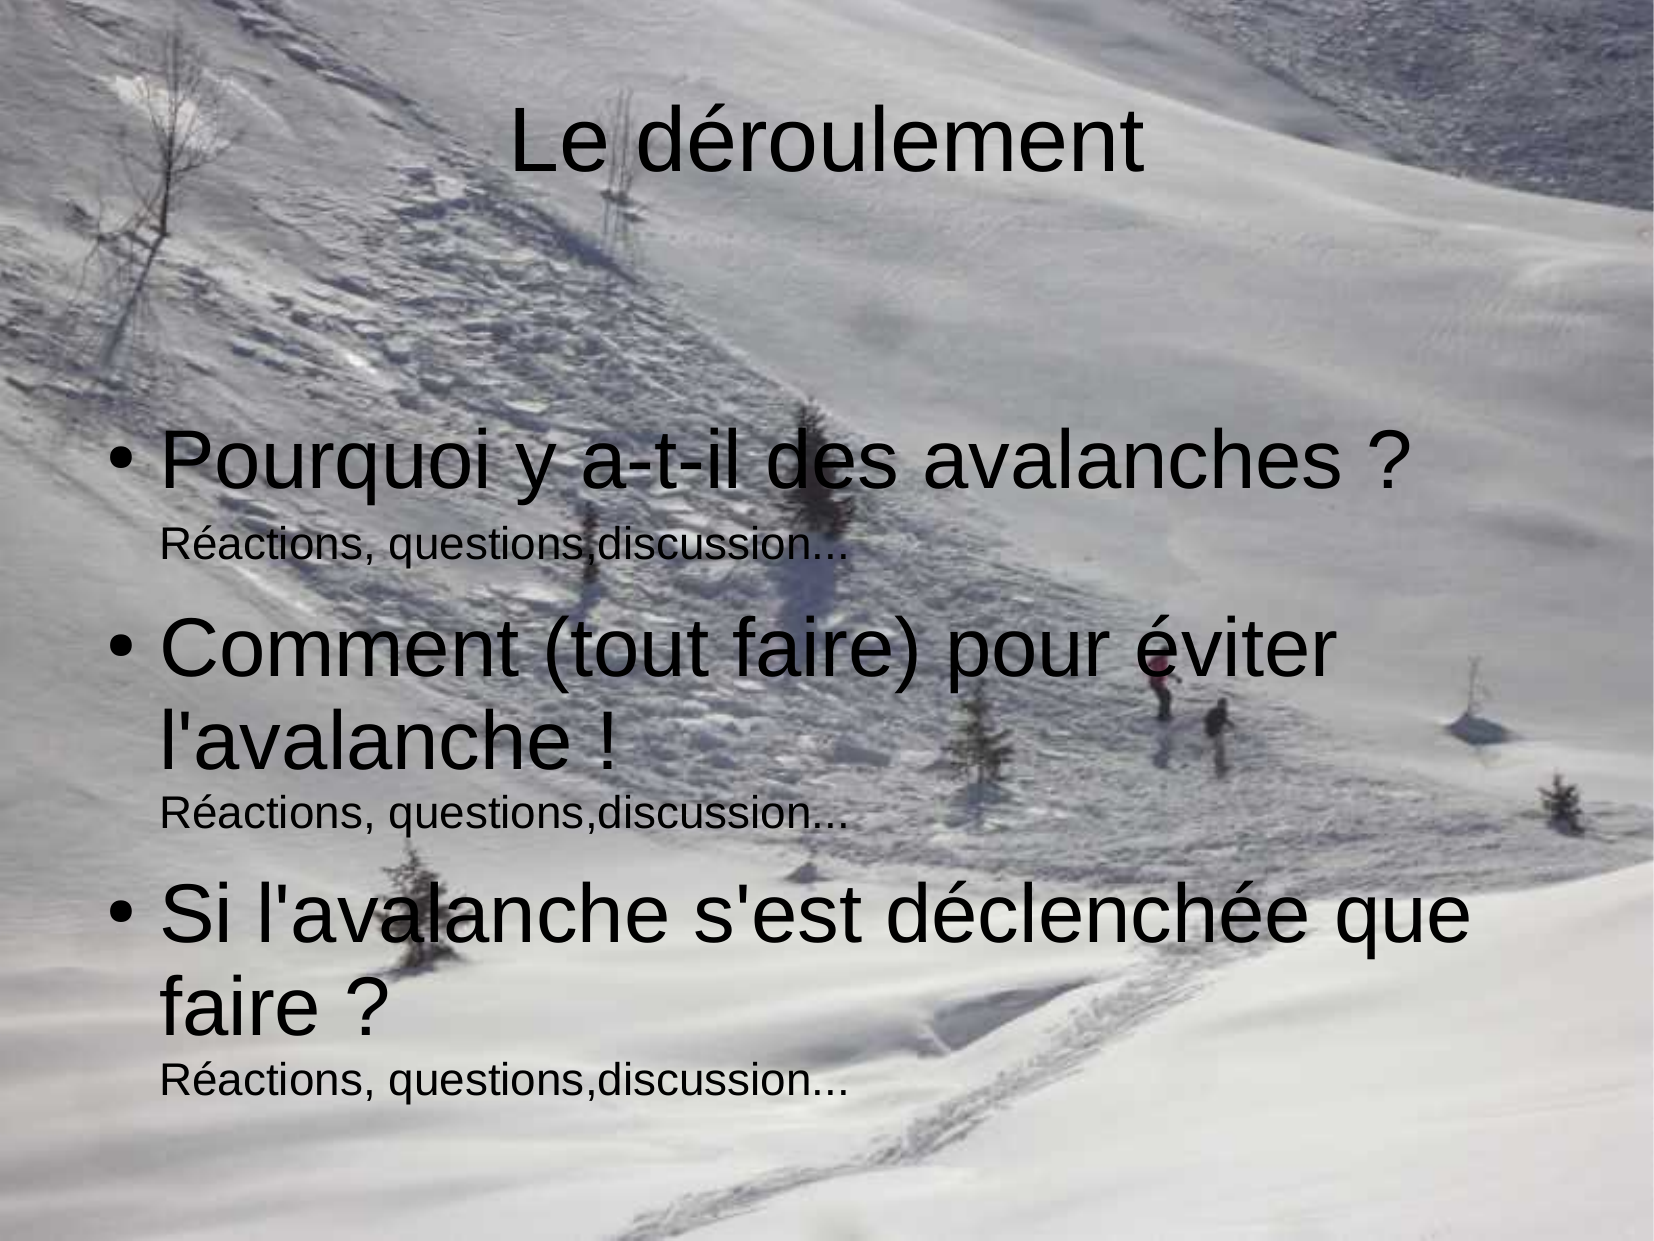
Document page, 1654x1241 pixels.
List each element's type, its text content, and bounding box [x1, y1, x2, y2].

title Le déroulement [59, 61, 1595, 219]
picture [0, 0, 1654, 1241]
list Pourquoi y a-t-il des avalanches ? Réactions, questions,discussion... Comment (tout faire) pour éviter l'avalanche ! Réactions, questions,discussion... Si l'avalanche s'est déclenchée que faire ? Réactions, questions,discussion... [88, 413, 1571, 1182]
